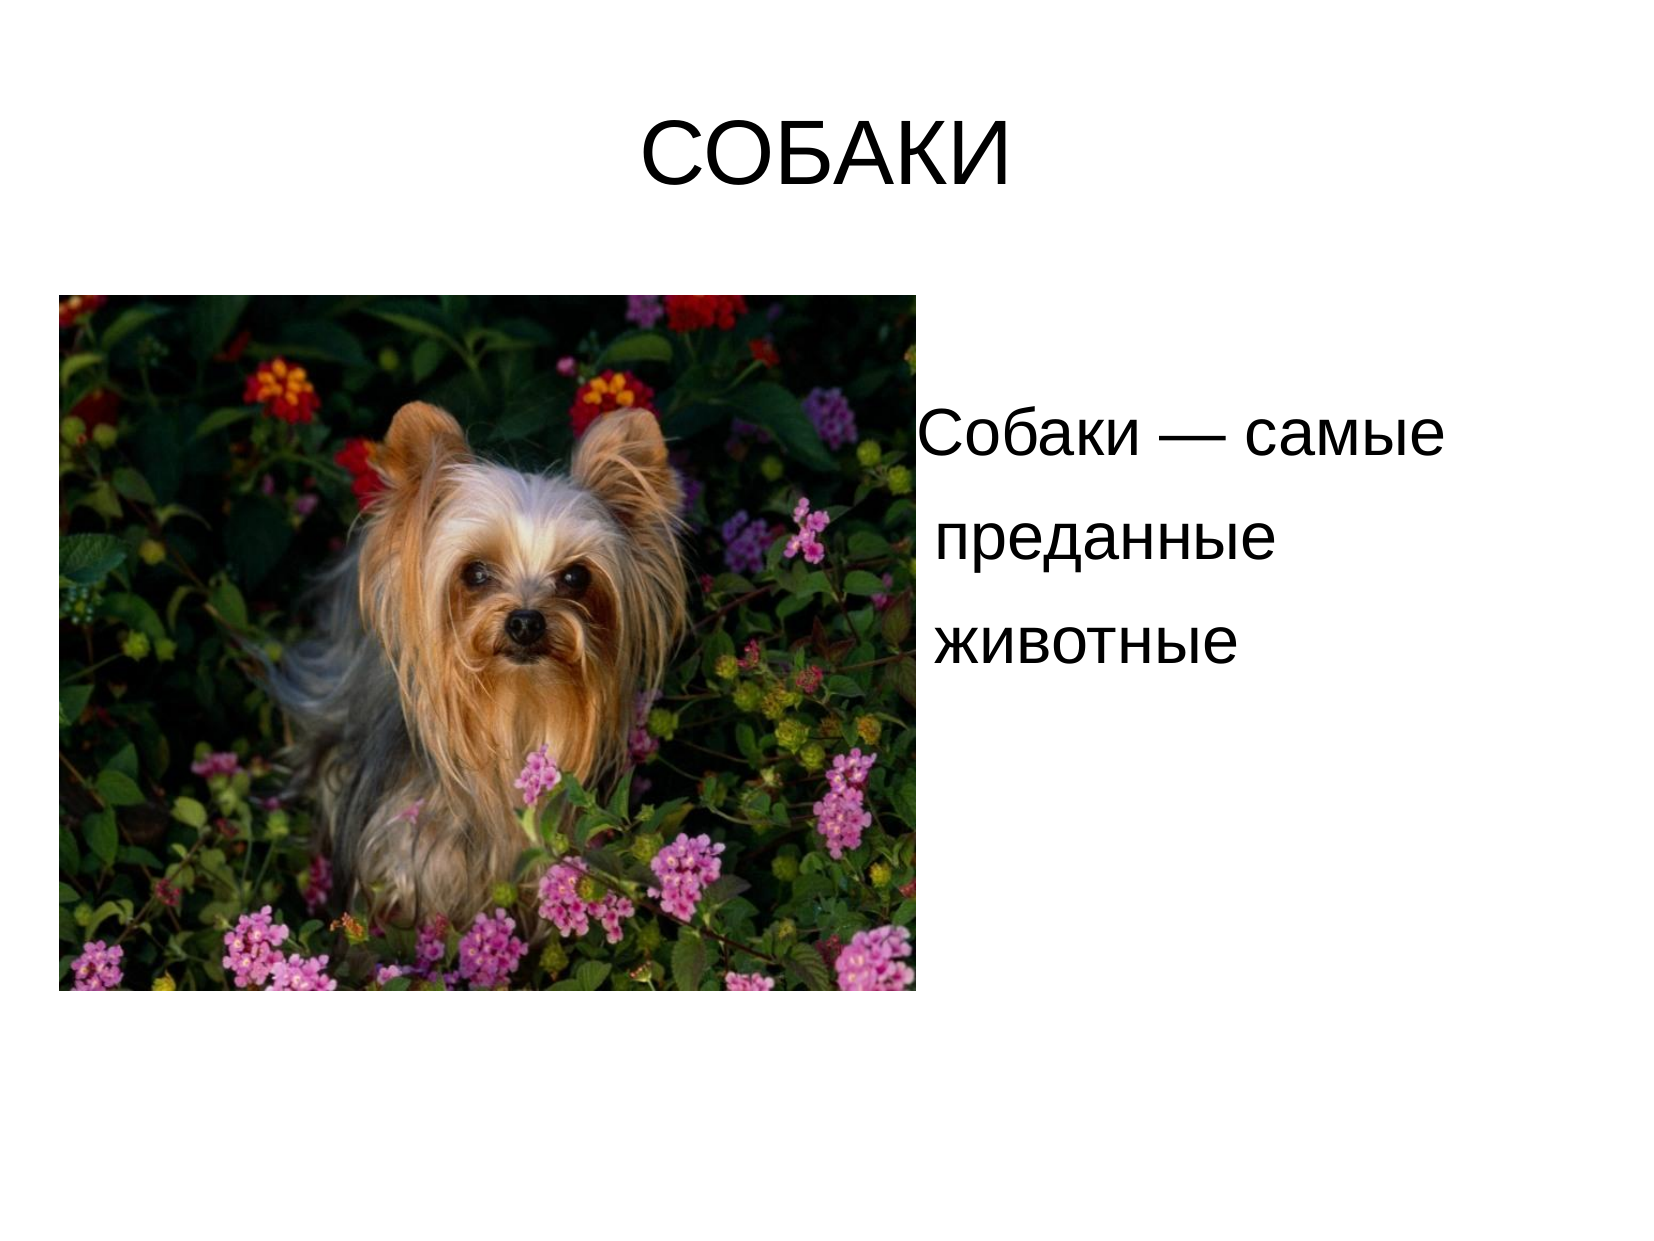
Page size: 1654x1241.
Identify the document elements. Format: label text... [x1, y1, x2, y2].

title СОБАКИ [82, 49, 1571, 257]
picture [59, 295, 916, 991]
list Собаки — самые преданные животные [845, 290, 1572, 1109]
